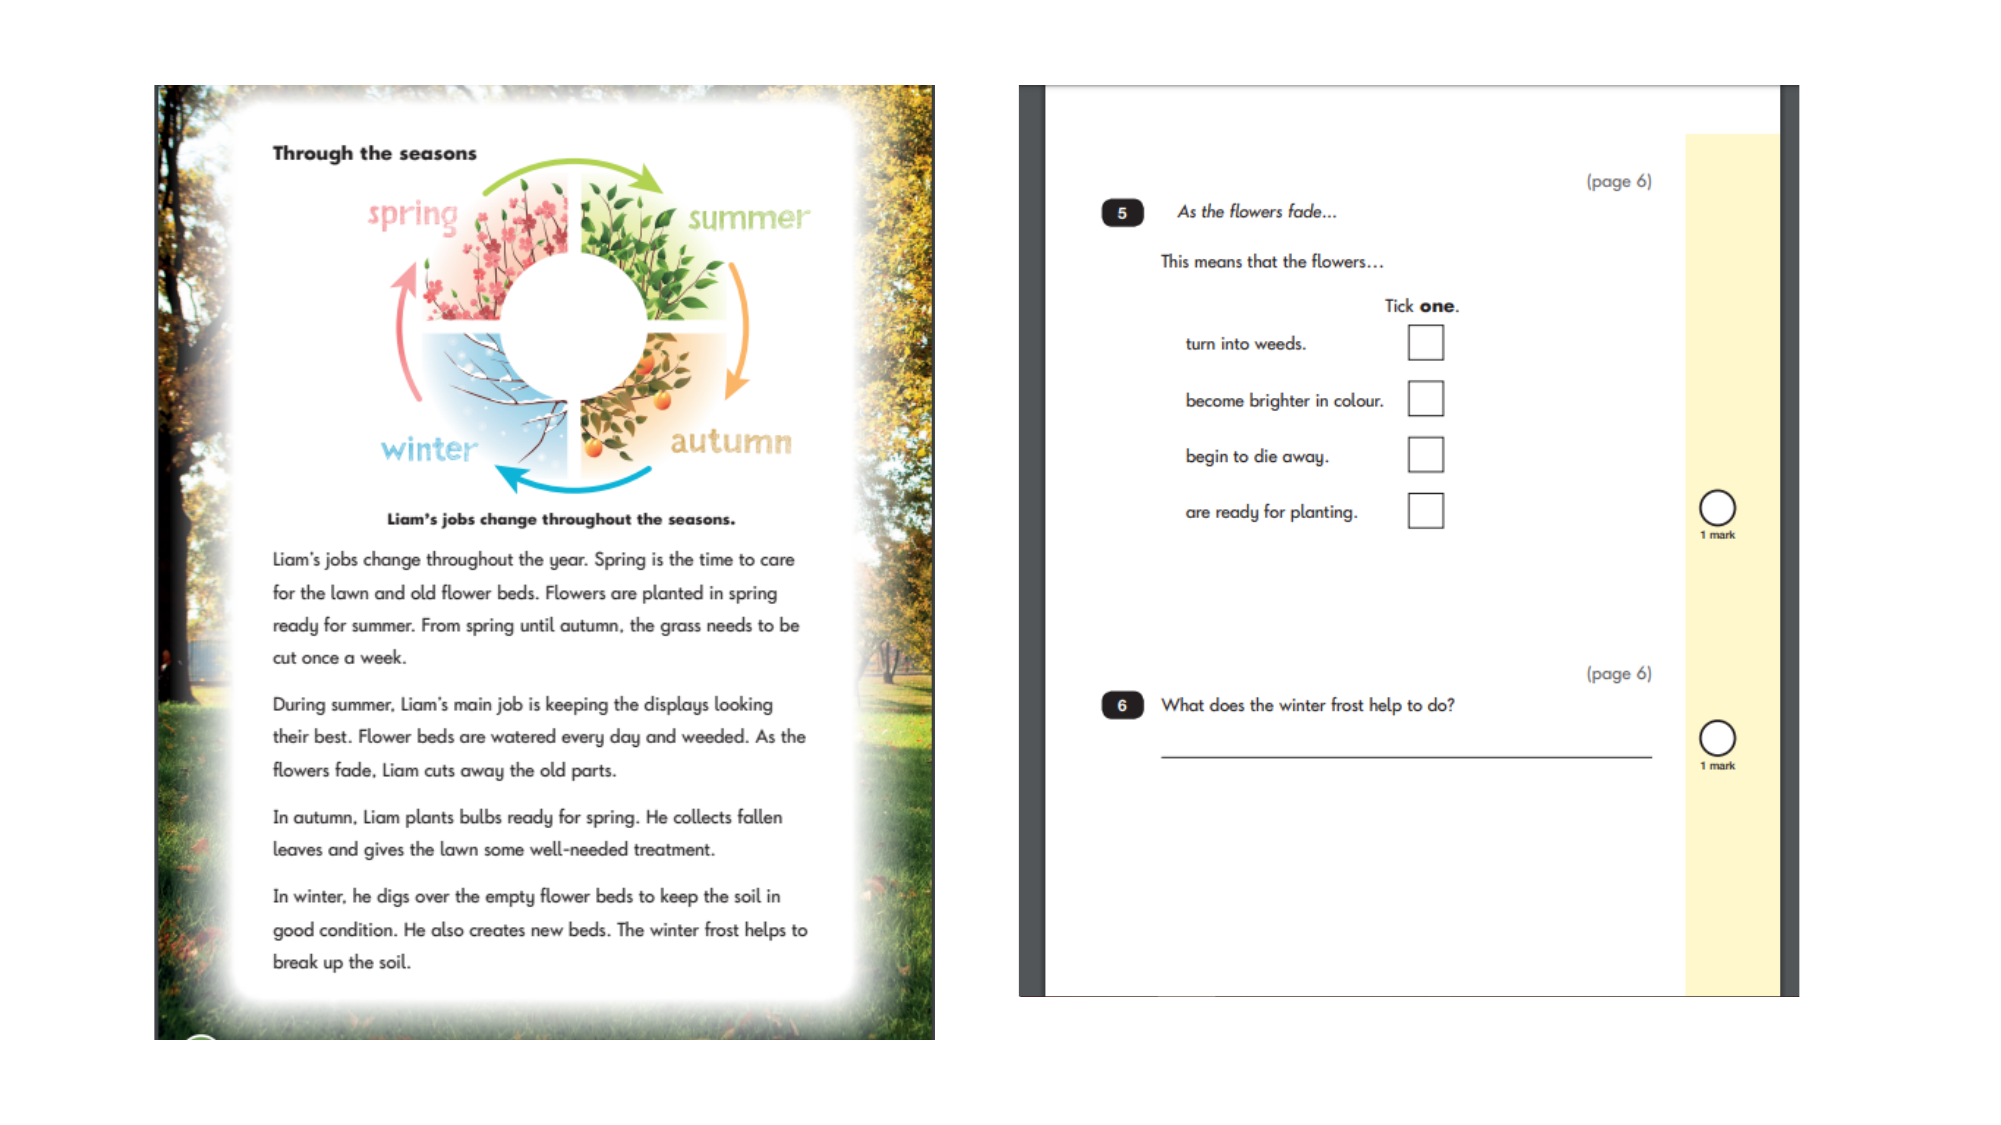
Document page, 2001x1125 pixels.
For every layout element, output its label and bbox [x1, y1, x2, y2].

picture [1018, 85, 1800, 997]
picture [154, 85, 935, 1040]
